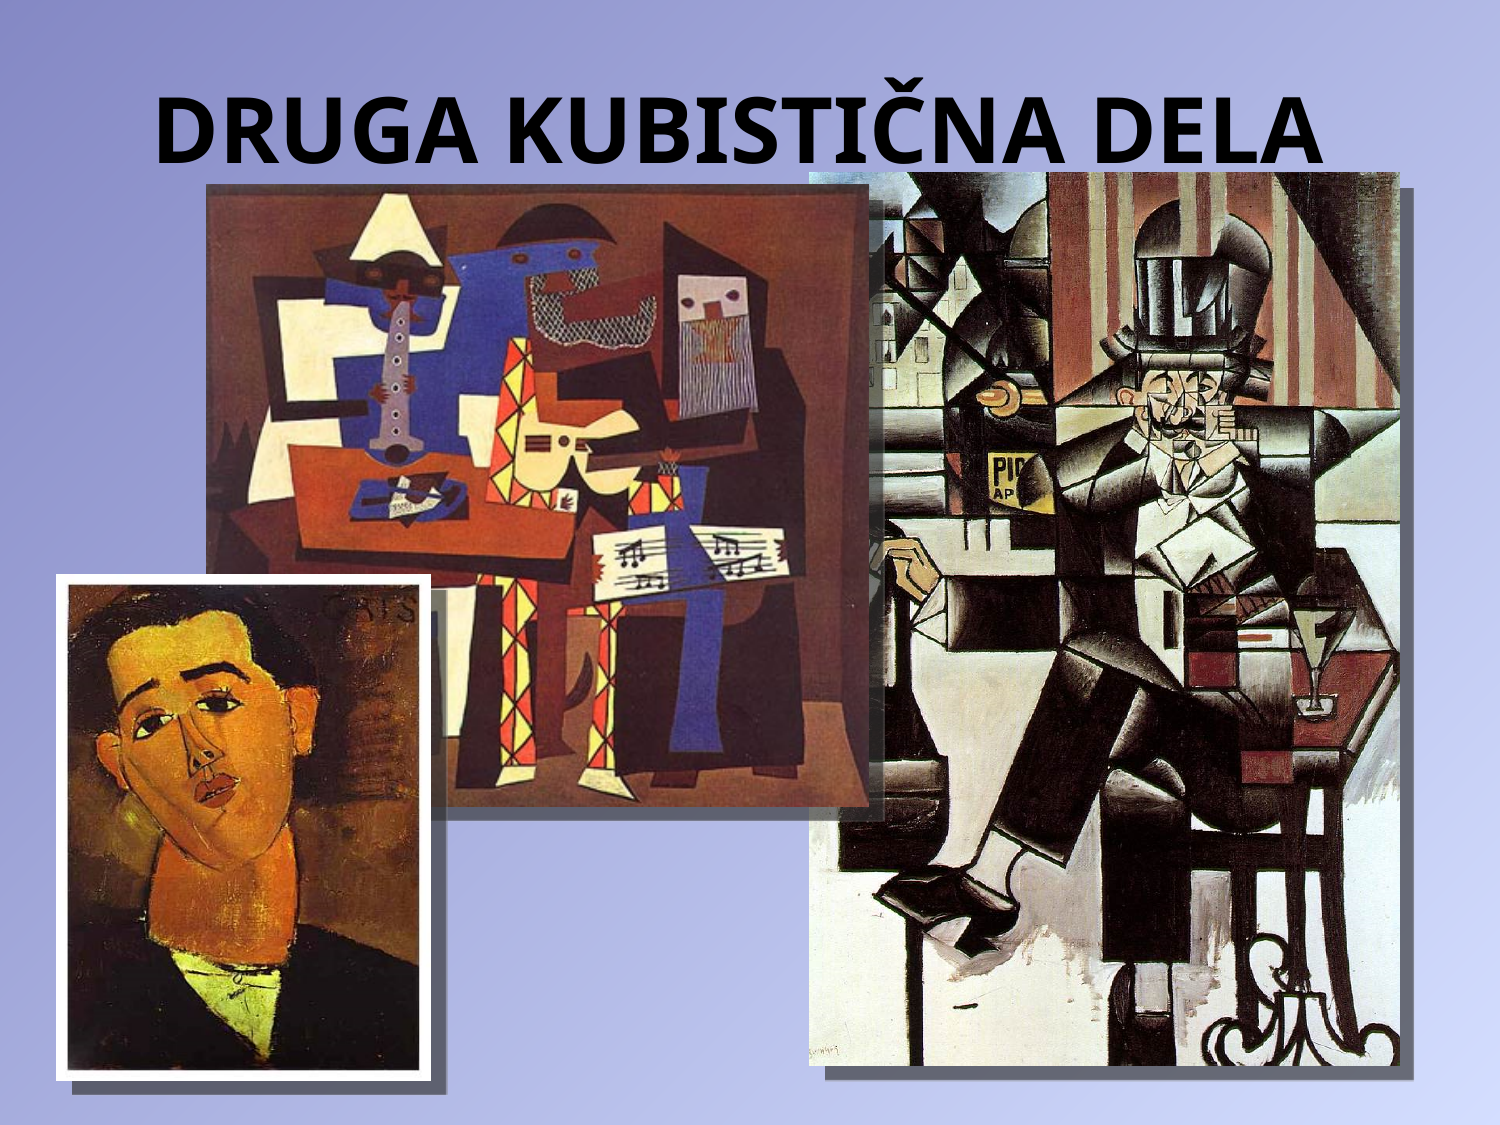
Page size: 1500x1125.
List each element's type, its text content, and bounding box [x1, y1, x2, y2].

title DRUGA KUBISTIČNA DELA [75, 45, 1425, 208]
picture [56, 172, 1400, 1081]
